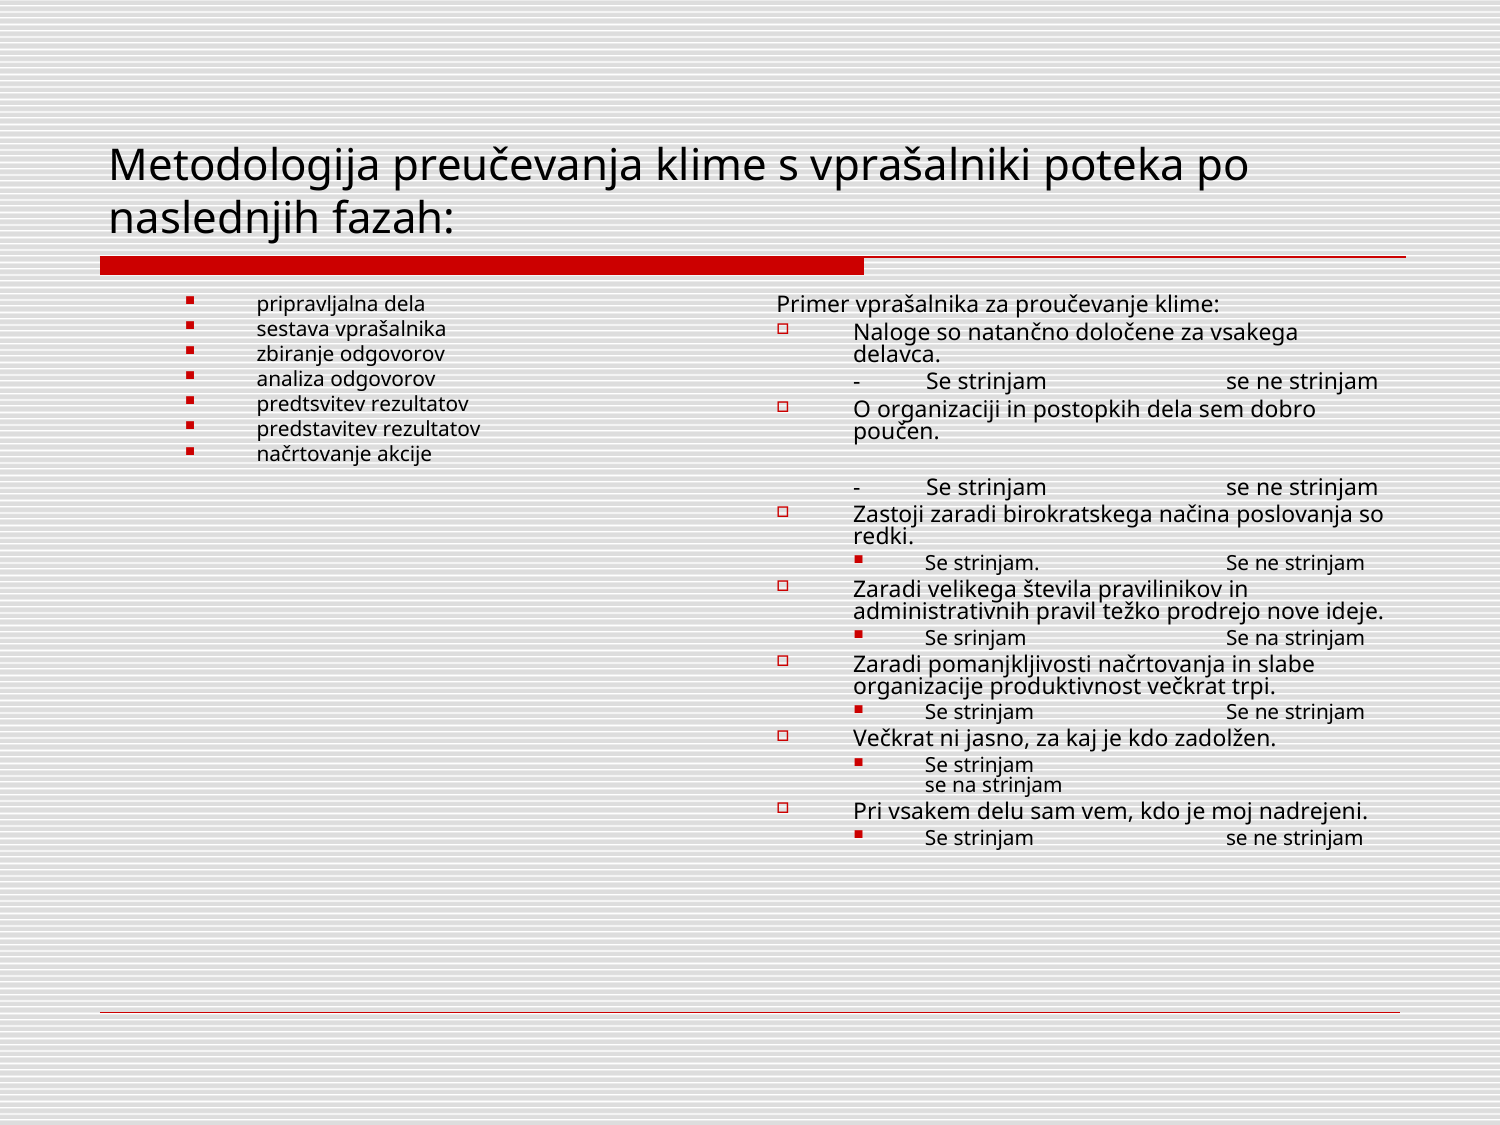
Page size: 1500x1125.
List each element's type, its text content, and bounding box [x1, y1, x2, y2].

title Metodologija preučevanja klime s vprašalniki poteka po naslednjih fazah: [94, 49, 1407, 250]
list pripravljalna dela sestava vprašalnika zbiranje odgovorov analiza odgovorov predtsvitev rezultatov predstavitev rezultatov načrtovanje akcije [92, 287, 738, 988]
list Primer vprašalnika za proučevanje klime: Naloge so natančno določene za vsakega delavca. - Se strinjam se ne strinjam O organizaciji in postopkih dela sem dobro poučen. - Se strinjam se ne strinjam Zastoji zaradi birokratskega načina poslovanja so redki. Se strinjam. Se ne strinjam Zaradi velikega števila pravilinikov in administrativnih pravil težko prodrejo nove ideje. Se srinjam Se na strinjam Zaradi pomanjkljivosti načrtovanja in slabe organizacije produktivnost večkrat trpi. Se strinjam Se ne strinjam Večkrat ni jasno, za kaj je kdo zadolžen. Se strinjam se na strinjam Pri vsakem delu sam vem, kdo je moj nadrejeni. Se strinjam se ne strinjam [761, 287, 1406, 988]
picture [0, 0, 1500, 1125]
